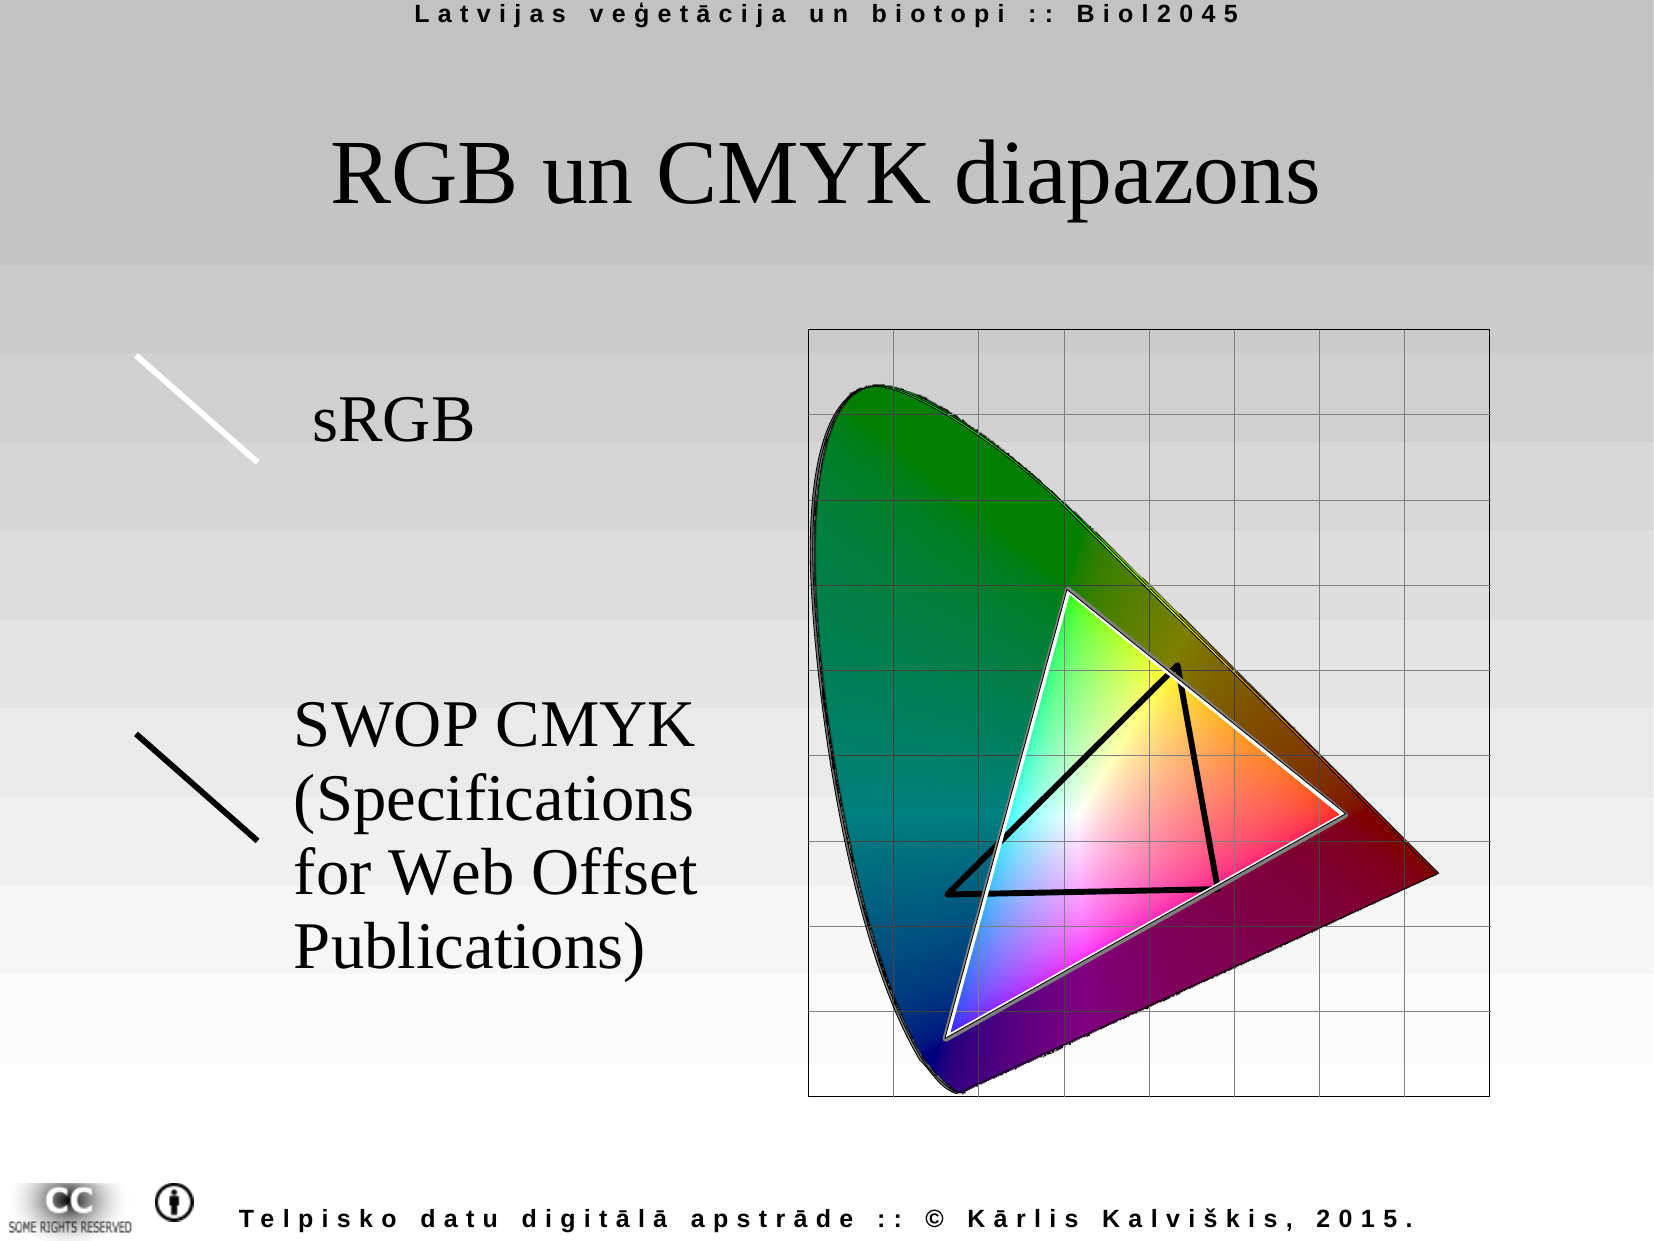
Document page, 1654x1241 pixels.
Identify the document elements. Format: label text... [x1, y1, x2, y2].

text_box sRGB [312, 381, 715, 456]
text_box [810, 386, 1437, 1094]
text_box SWOP CMYK (Specifications for Web Offset Publications) [293, 687, 784, 1012]
picture [0, 0, 1654, 1241]
title RGB un CMYK diapazons [29, 49, 1625, 296]
